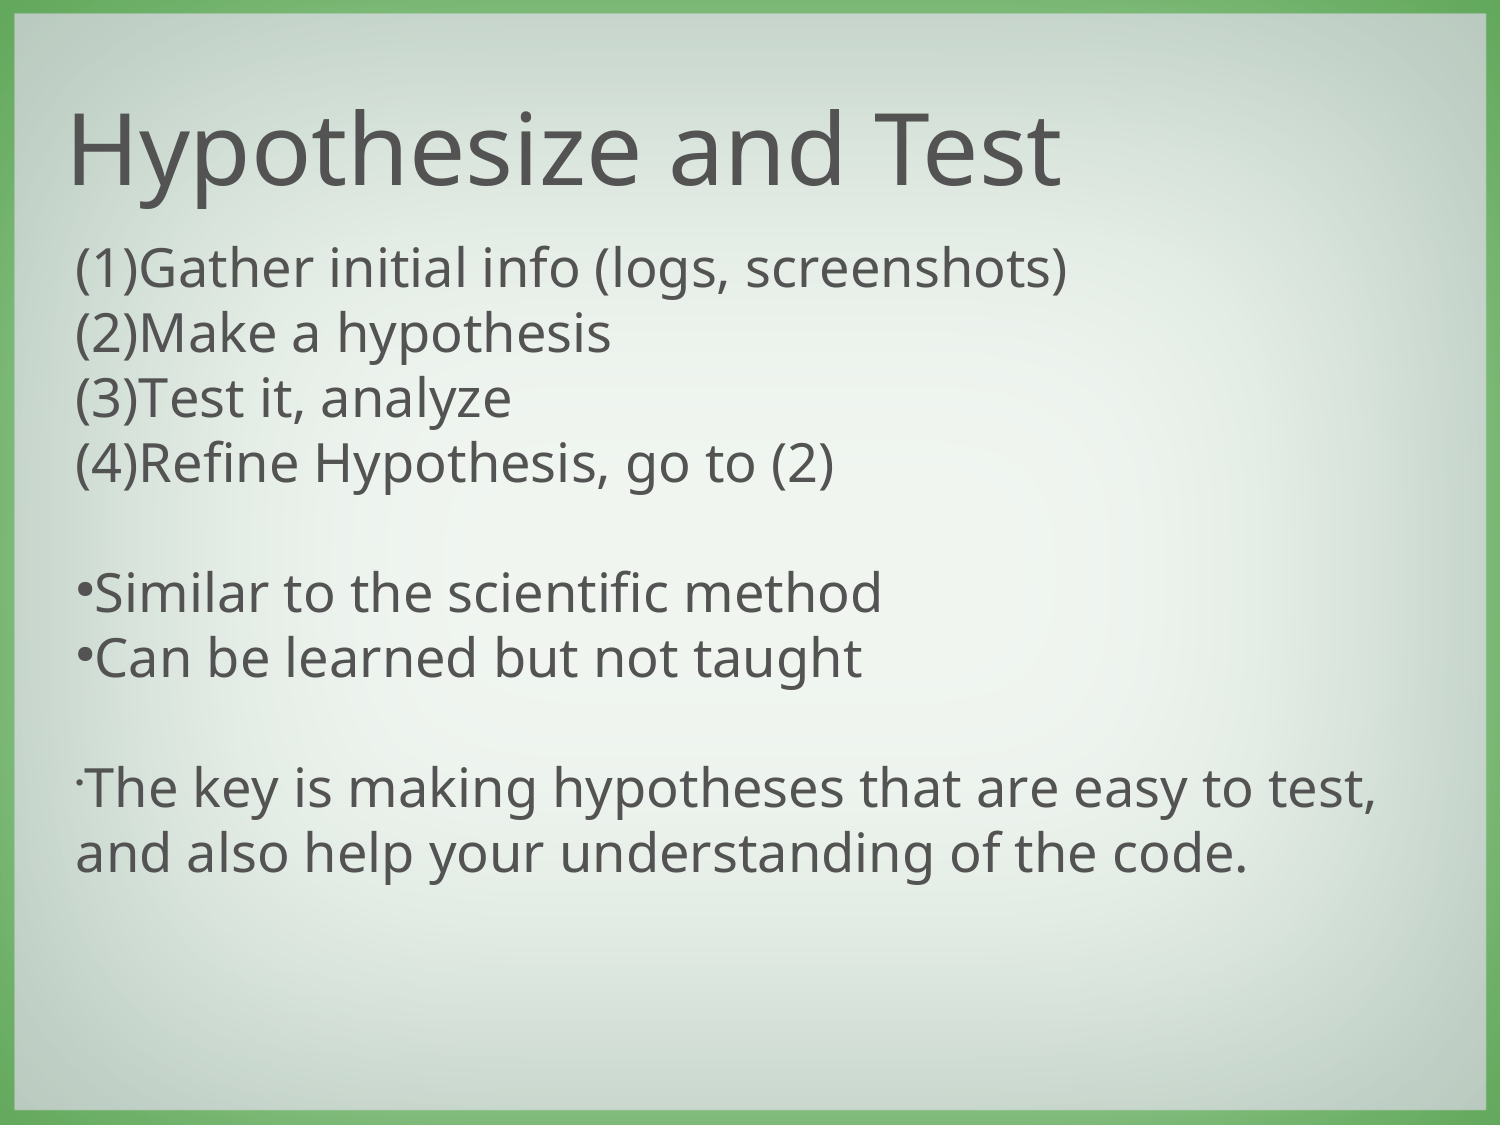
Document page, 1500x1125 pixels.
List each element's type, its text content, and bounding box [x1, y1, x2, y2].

title Hypothesize and Test [50, 63, 1457, 228]
text_box Gather initial info (logs, screenshots) Make a hypothesis Test it, analyze Refine Hypothesis, go to (2) Similar to the scientific method Can be learned but not taught The key is making hypotheses that are easy to test, and also help your understanding of the code. [60, 225, 1428, 1107]
list [46, 201, 1453, 1006]
picture [0, 0, 1500, 1125]
